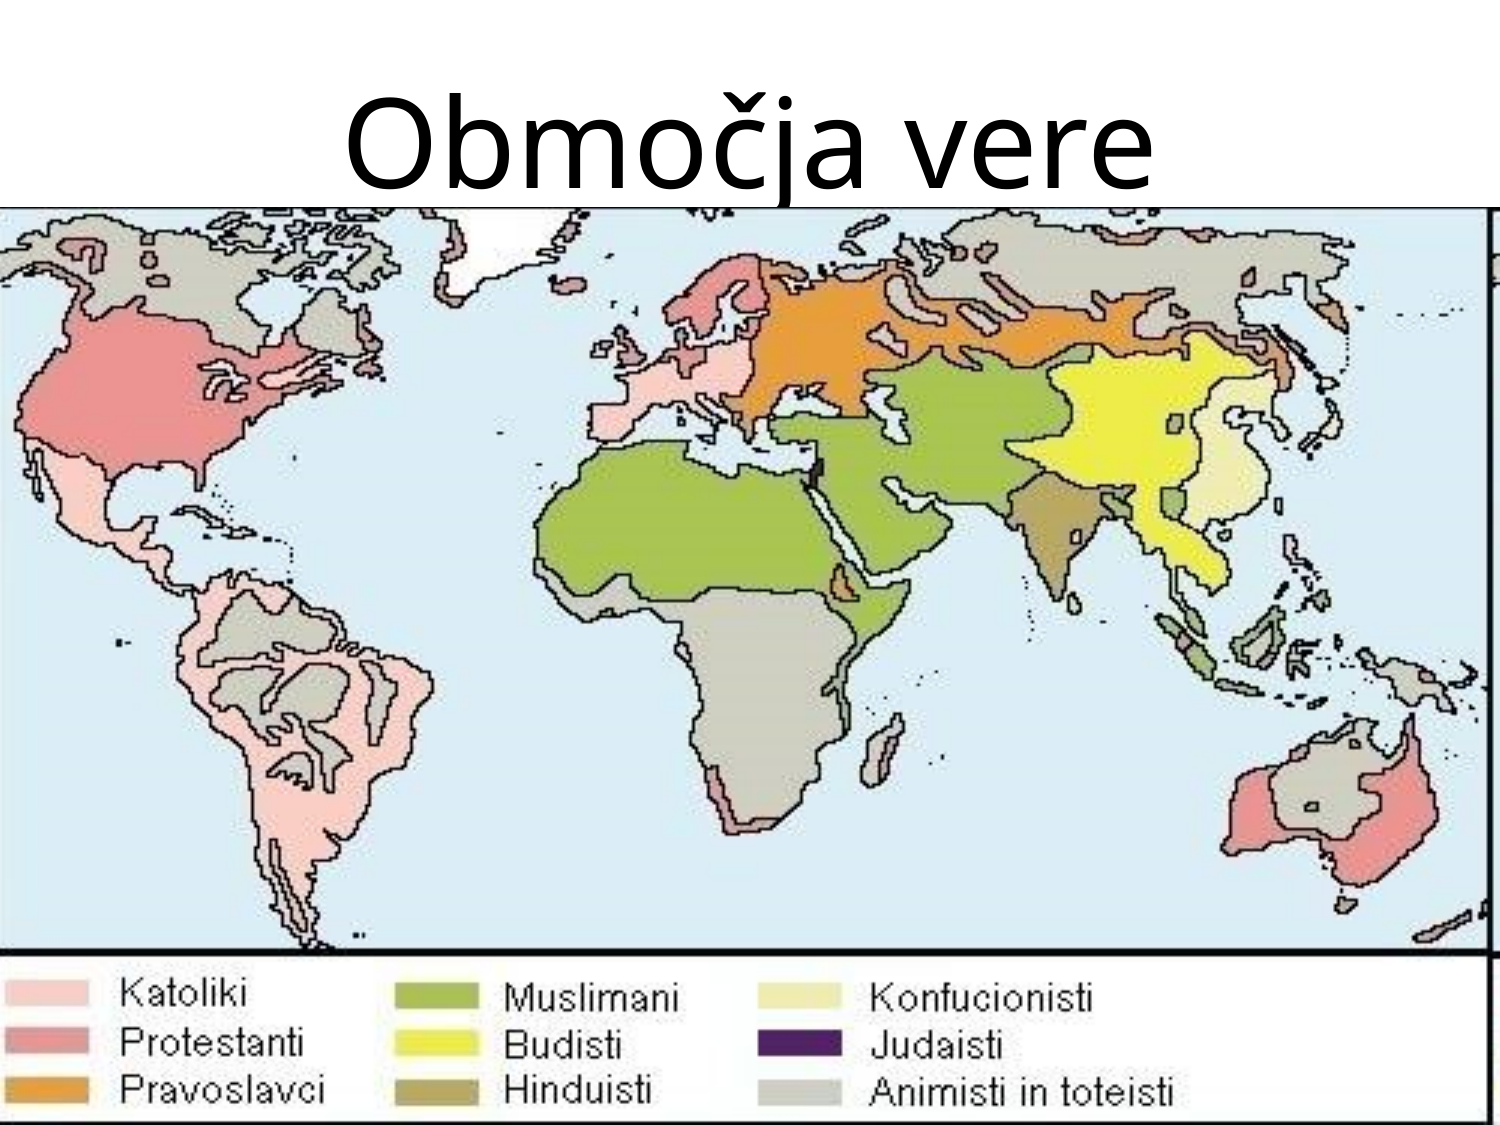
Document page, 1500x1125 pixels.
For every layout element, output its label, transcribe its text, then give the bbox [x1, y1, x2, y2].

picture [0, 207, 1500, 1125]
title Območja vere [75, 45, 1425, 207]
